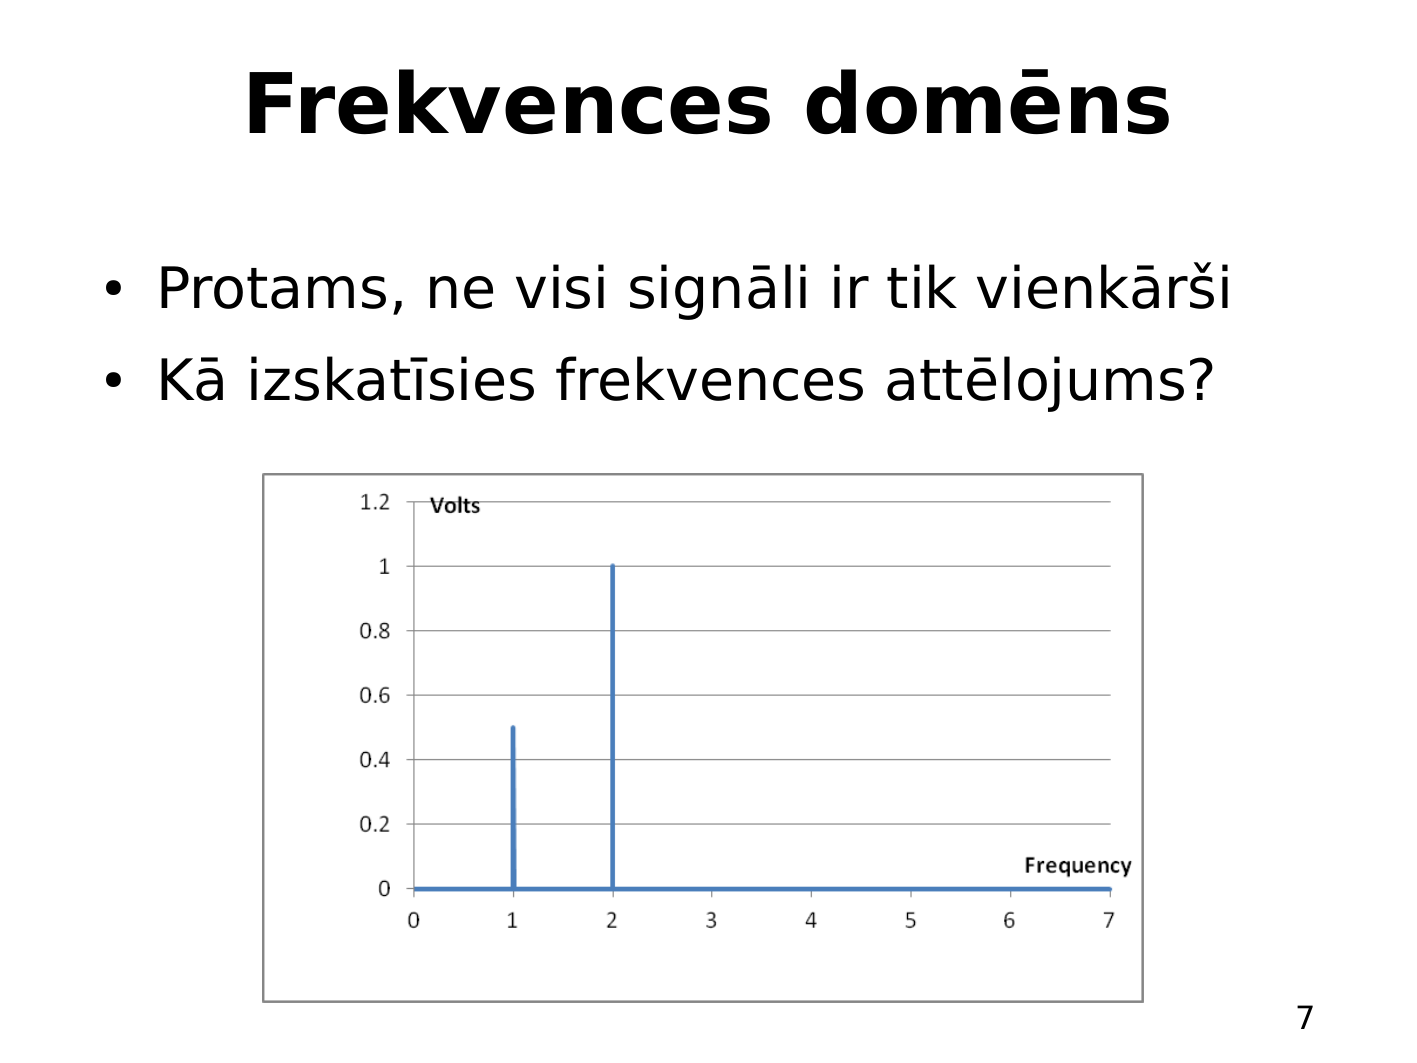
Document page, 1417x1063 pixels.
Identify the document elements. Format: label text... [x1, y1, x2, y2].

list Protams, ne visi signāli ir tik vienkārši Kā izskatīsies frekvences attēlojums? [70, 248, 1346, 543]
title Frekvences domēns [70, 42, 1346, 168]
picture [261, 472, 1145, 1004]
